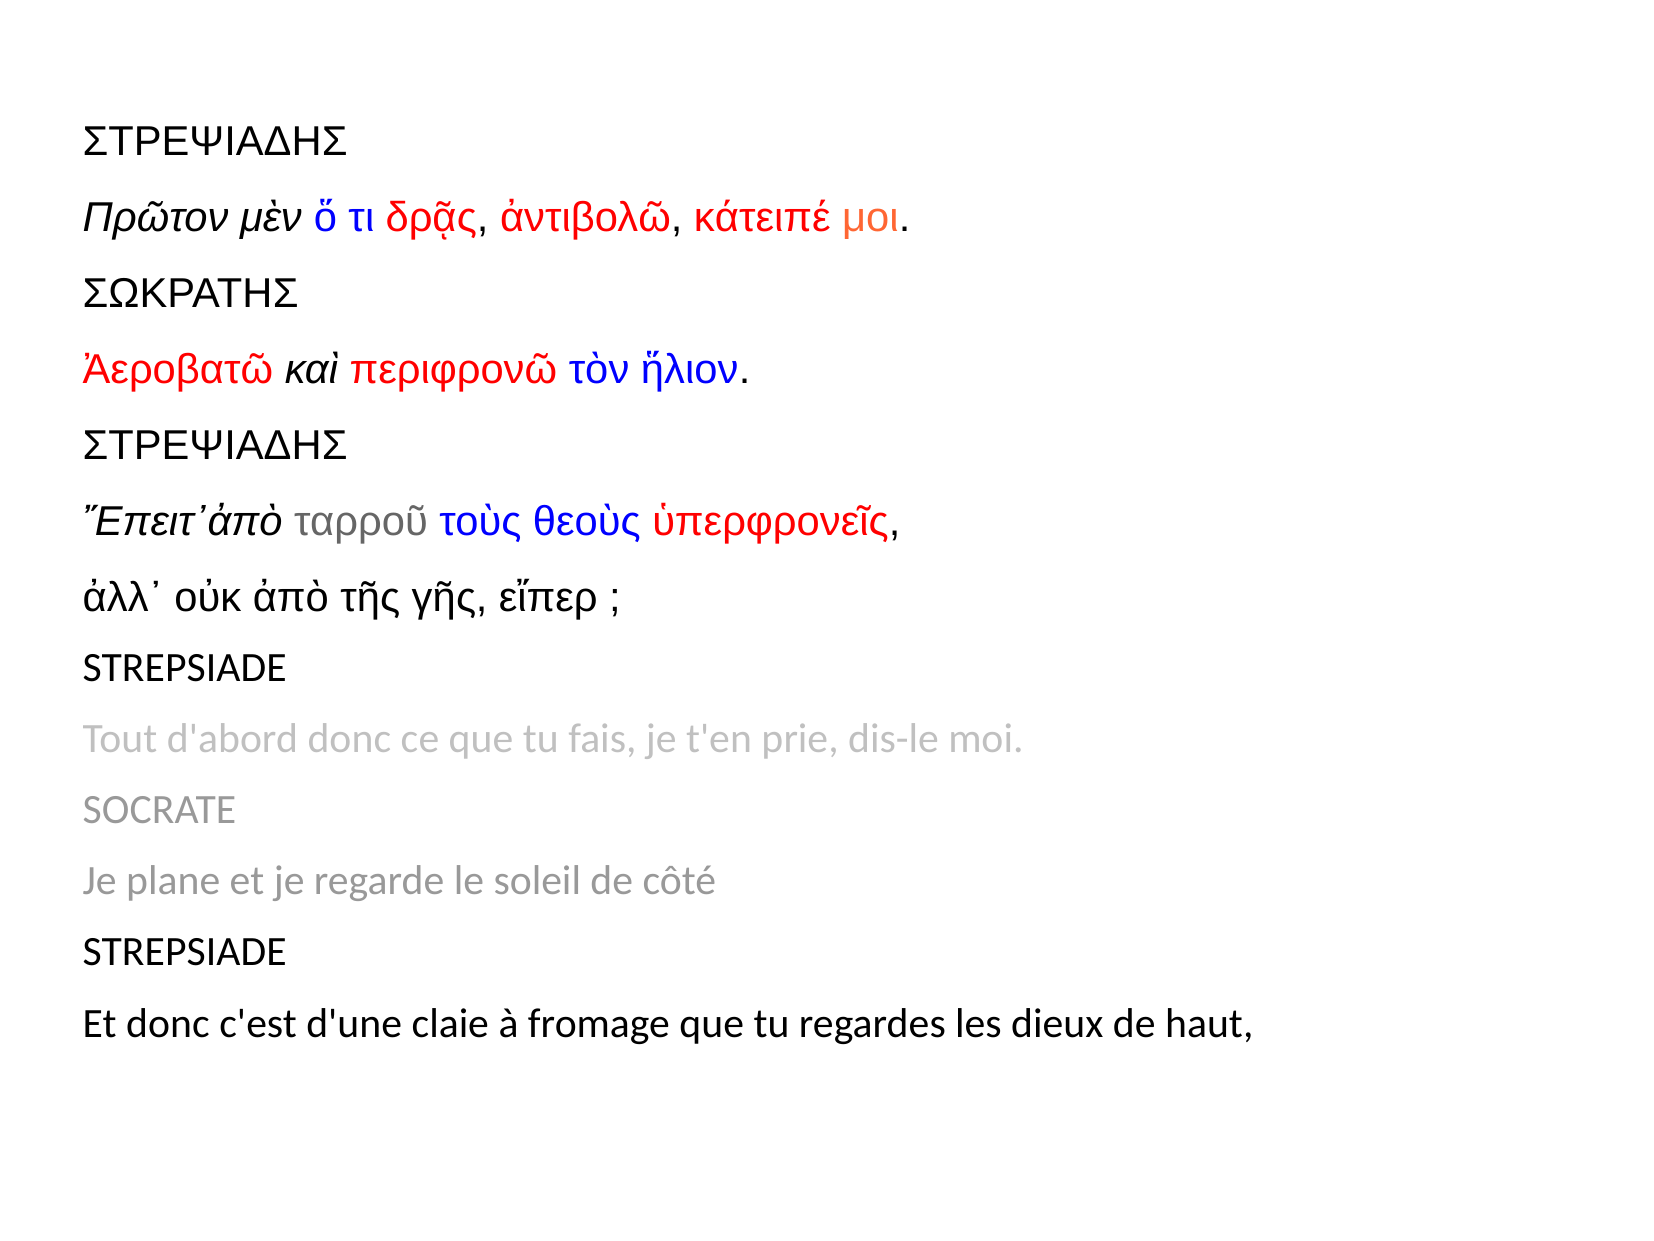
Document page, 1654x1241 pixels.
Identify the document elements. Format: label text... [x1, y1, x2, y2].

list ΣΤΡΕΨΙΑΔΗΣ Πρῶτον μὲν ὅ τι δρᾷς, ἀντιβολῶ, κάτειπέ μοι. ΣΩΚΡΑΤΗΣ Ἀεροβατῶ καὶ περιφρονῶ τὸν ἥλιον. ΣΤΡΕΨΙΑΔΗΣ Ἔπειτ᾿ἀπὸ ταρροῦ τοὺς θεοὺς ὑπερφρονεῖς, ἀλλ᾿ οὐκ ἀπὸ τῆς γῆς, εἴπερ ; STREPSIADE Tout d'abord donc ce que tu fais, je t'en prie, dis-le moi. SOCRATE Je plane et je regarde le soleil de côté STREPSIADE Et donc c'est d'une claie à fromage que tu regardes les dieux de haut, [82, 118, 1571, 1186]
